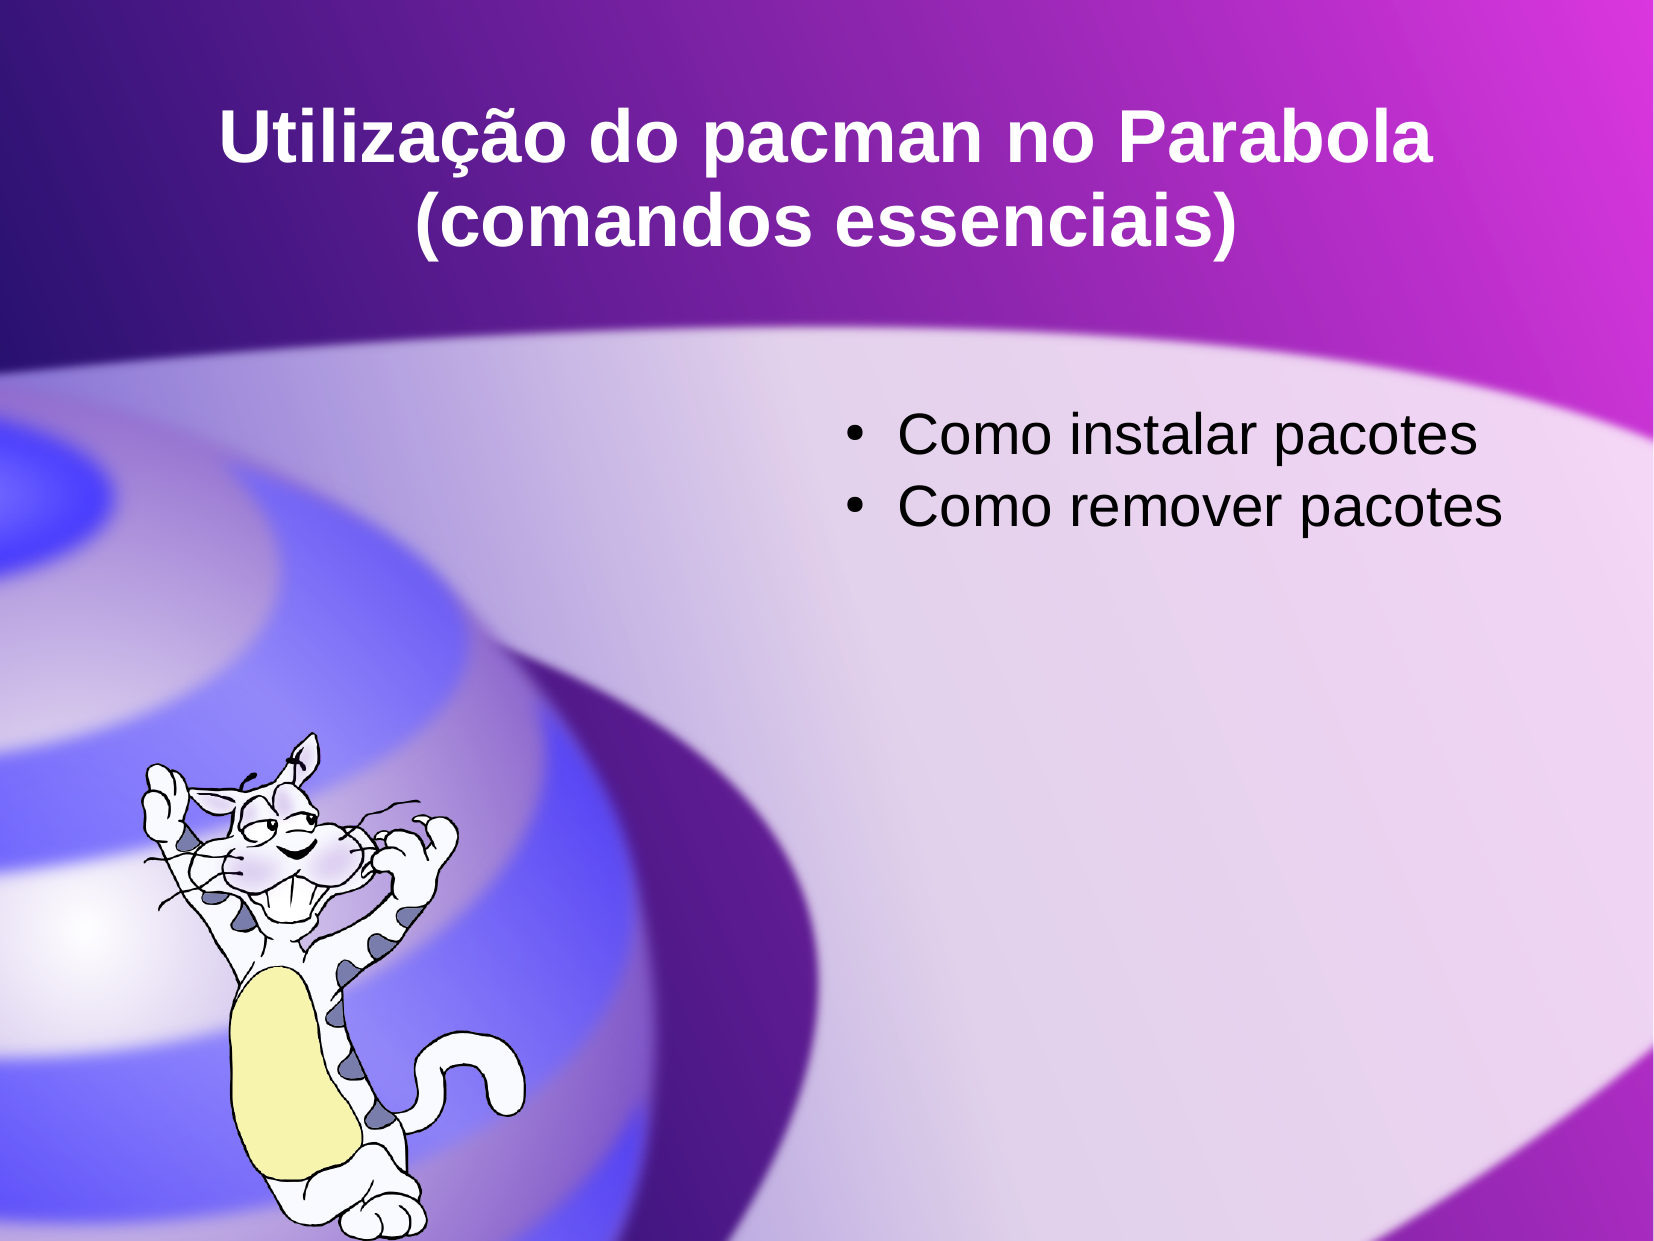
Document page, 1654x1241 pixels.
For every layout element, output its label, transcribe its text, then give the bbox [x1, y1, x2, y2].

list Como instalar pacotes Como remover pacotes [826, 401, 1642, 1205]
picture [0, 0, 1654, 1241]
title Utilização do pacman no Parabola (comandos essenciais) [82, 50, 1571, 308]
